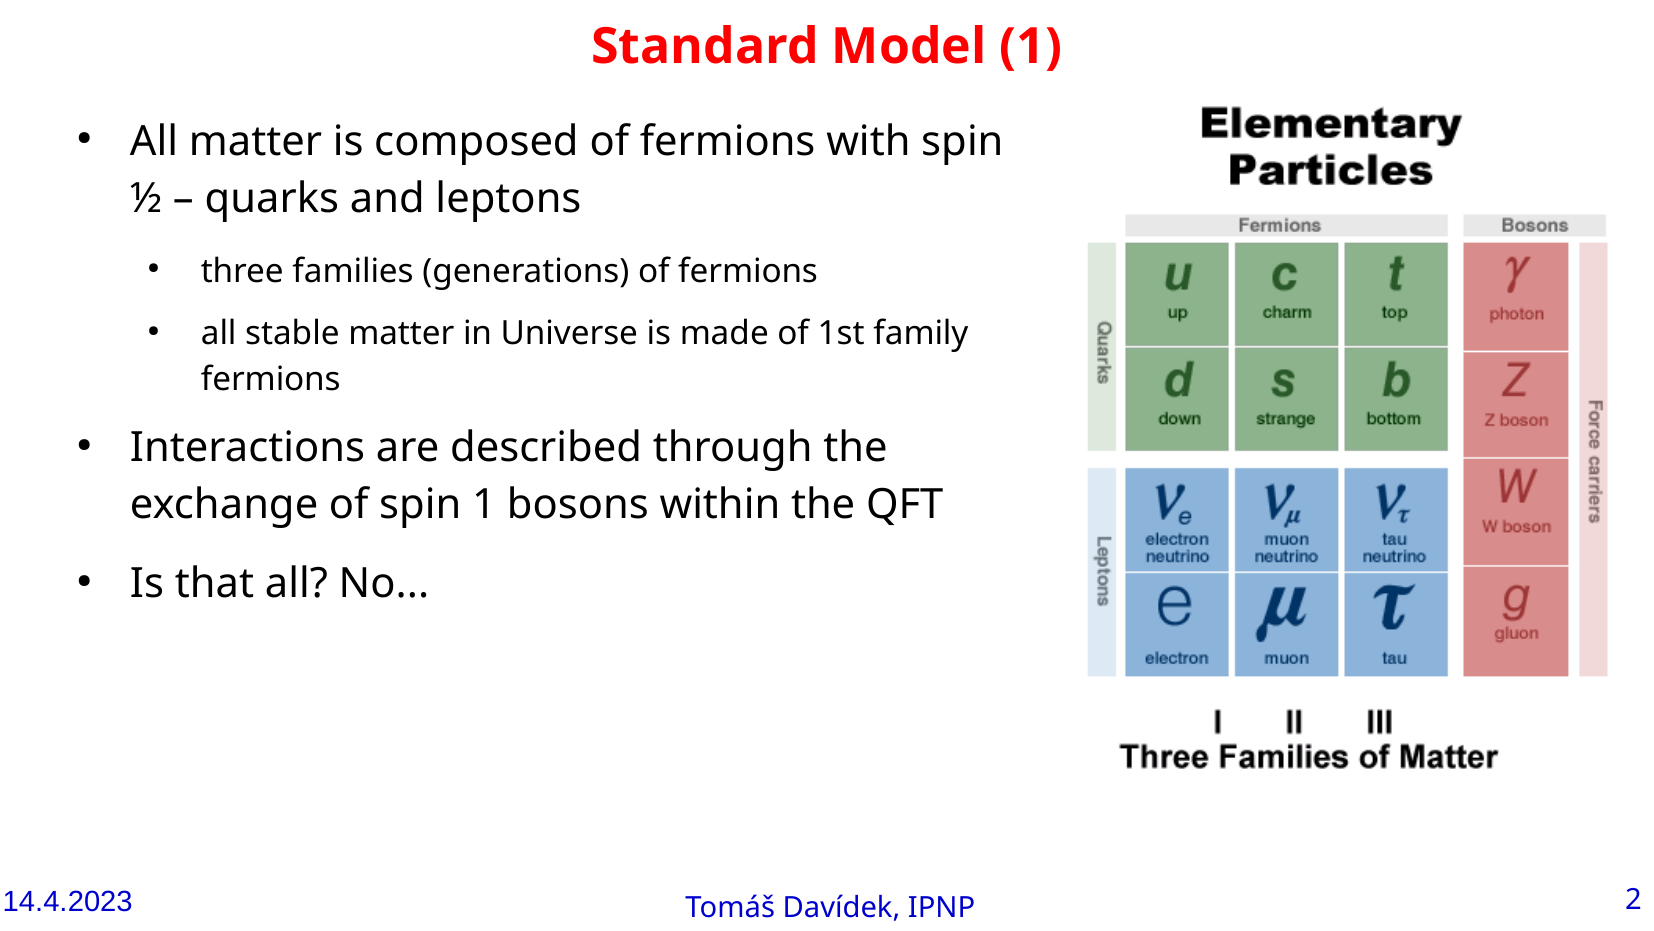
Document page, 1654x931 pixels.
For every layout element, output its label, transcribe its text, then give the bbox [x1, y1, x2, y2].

list All matter is composed of fermions with spin ½ – quarks and leptons three families (generations) of fermions all stable matter in Universe is made of 1st family fermions Interactions are described through the exchange of spin 1 bosons within the QFT Is that all? No... [59, 110, 1004, 886]
title Standard Model (1) [82, 0, 1571, 89]
picture [1049, 88, 1625, 794]
